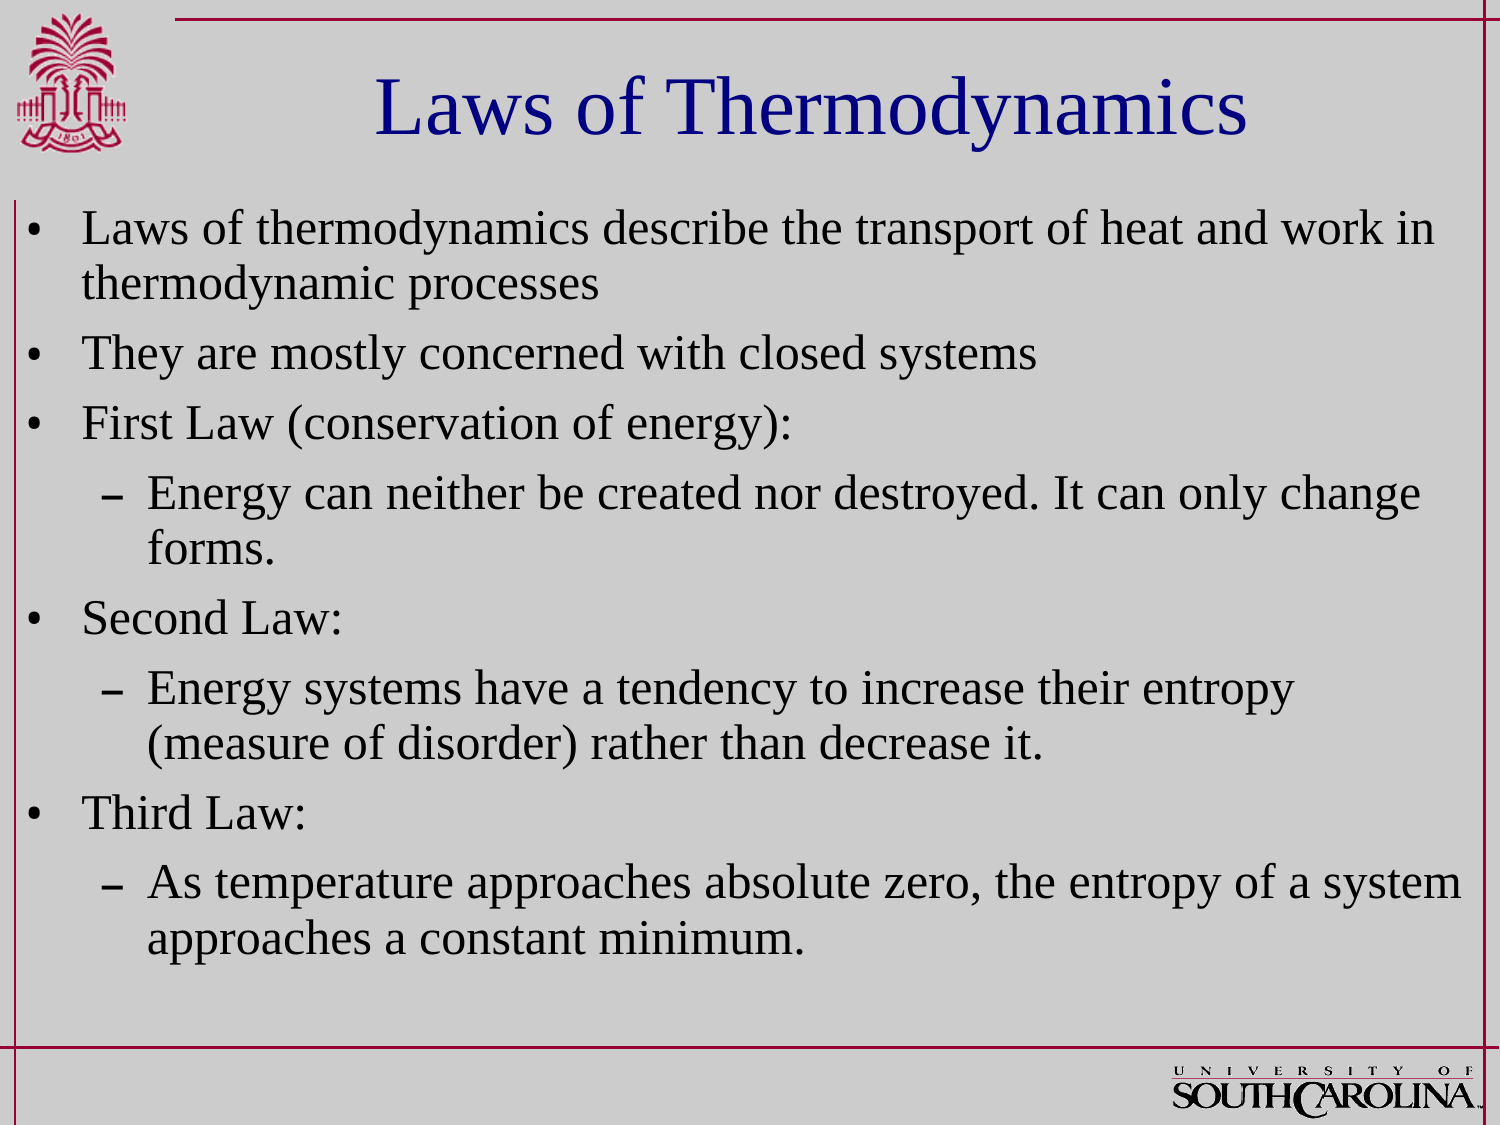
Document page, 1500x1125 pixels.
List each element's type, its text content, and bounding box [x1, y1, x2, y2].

picture [12, 12, 131, 155]
list Laws of thermodynamics describe the transport of heat and work in thermodynamic processes They are mostly concerned with closed systems First Law (conservation of energy): Energy can neither be created nor destroyed. It can only change forms. Second Law: Energy systems have a tendency to increase their entropy (measure of disorder) rather than decrease it. Third Law: As temperature approaches absolute zero, the entropy of a system approaches a constant minimum. [24, 200, 1476, 998]
title Laws of Thermodynamics [174, 32, 1450, 181]
picture [1162, 1049, 1483, 1125]
